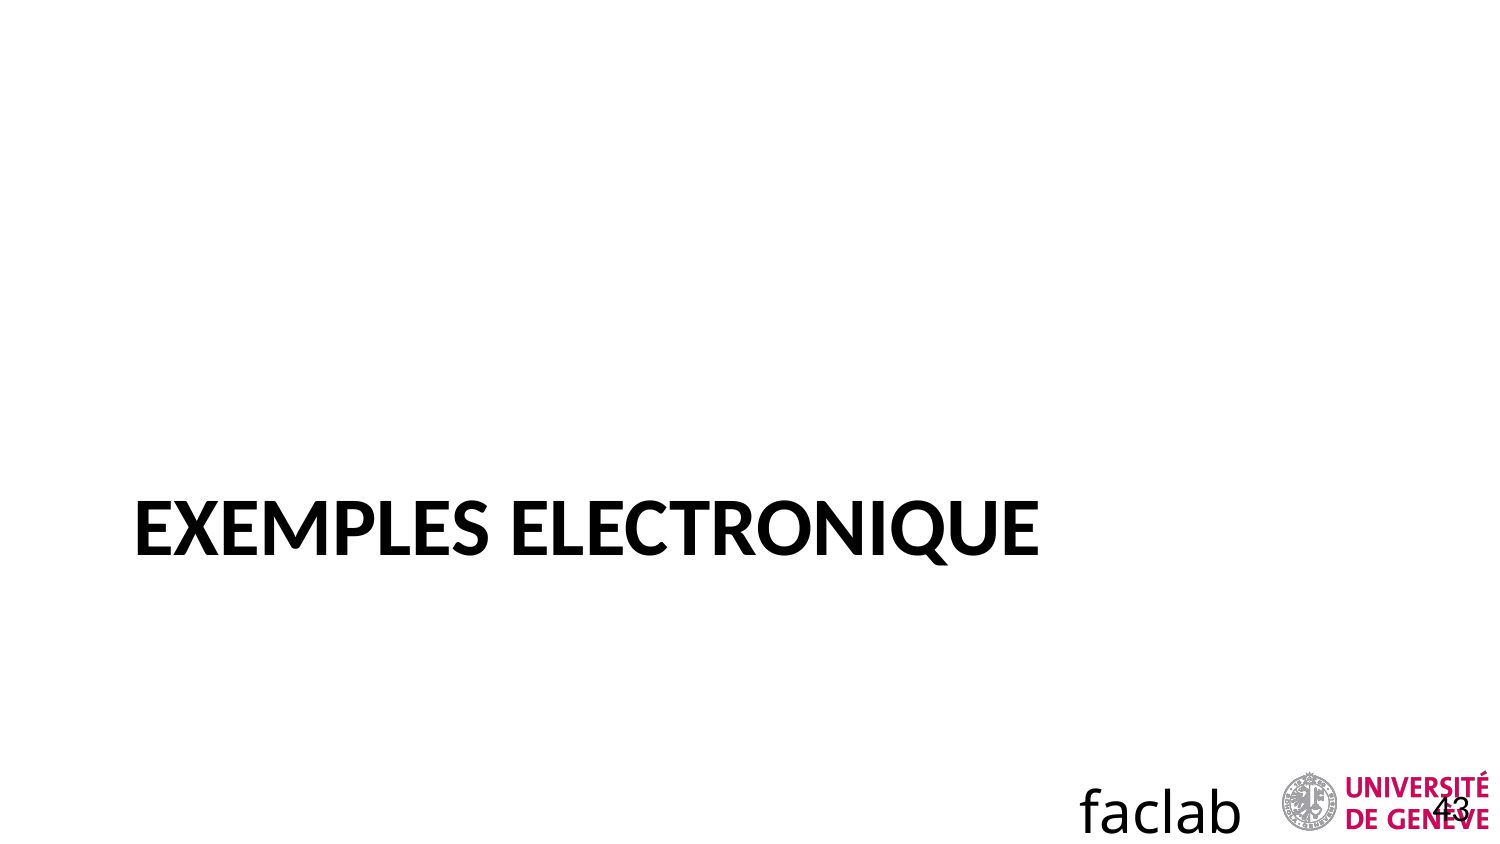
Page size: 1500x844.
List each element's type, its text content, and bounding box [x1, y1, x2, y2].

title Exemples Electronique [118, 464, 1394, 670]
picture [1269, 759, 1500, 844]
slide_number <numéro> [1417, 776, 1500, 821]
